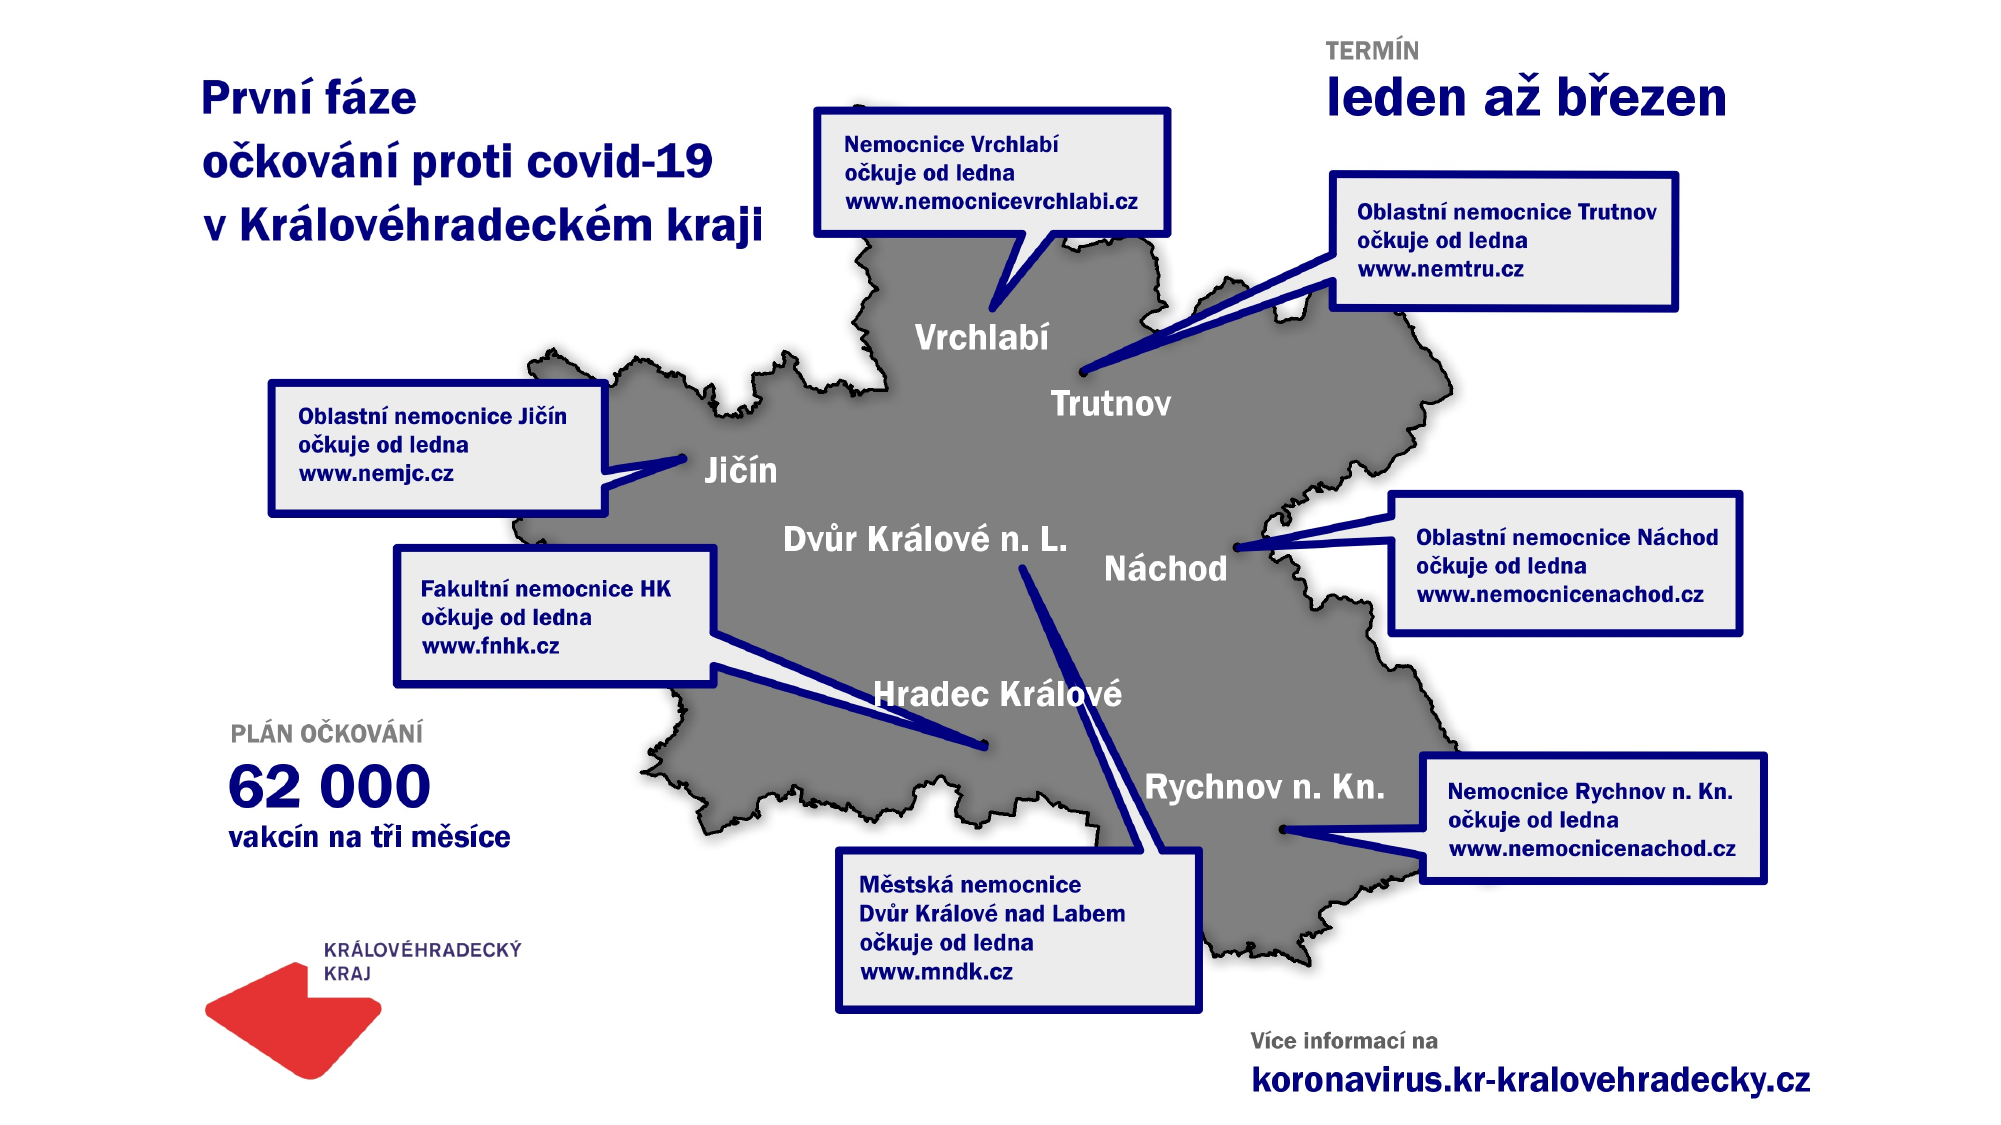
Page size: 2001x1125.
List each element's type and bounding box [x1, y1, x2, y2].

picture [142, 0, 1858, 1125]
